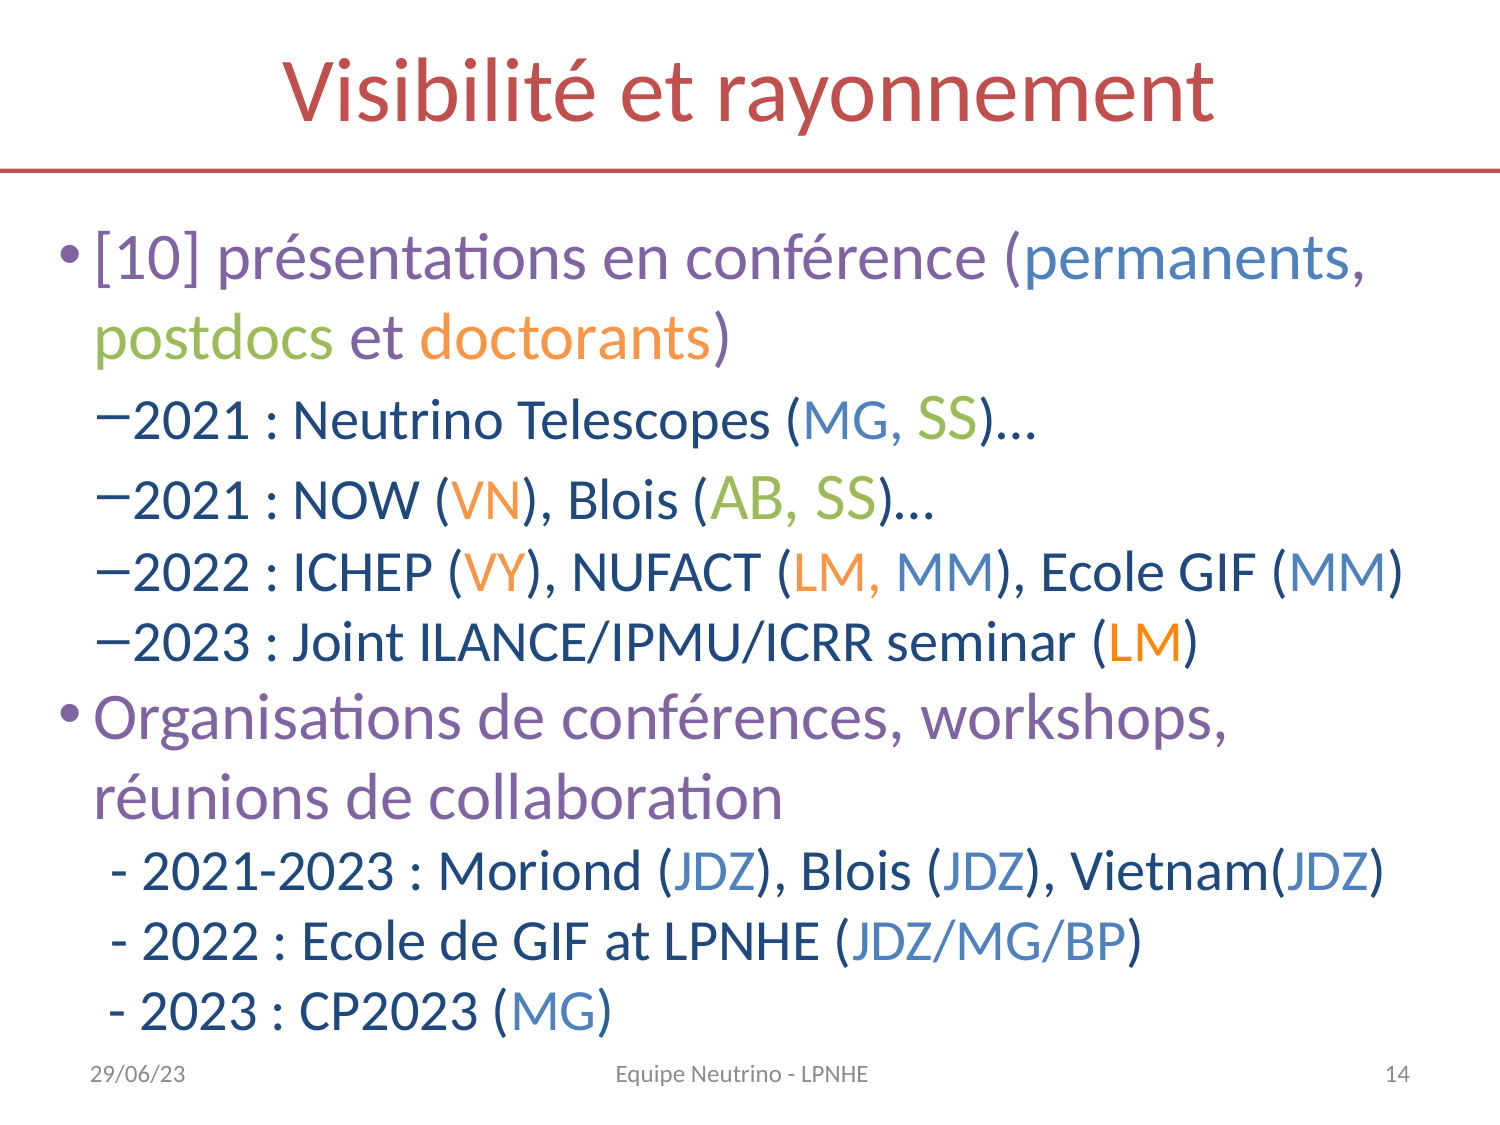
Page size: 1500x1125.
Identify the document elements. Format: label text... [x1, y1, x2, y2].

text_box 29/06/23 [74, 1042, 425, 1103]
text_box Equipe Neutrino - LPNHE [464, 1042, 1020, 1103]
text_box [10] présentations en conférence (permanents, postdocs et doctorants) 2021 : Neutrino Telescopes (MG, SS)… 2021 : NOW (VN), Blois (AB, SS)… 2022 : ICHEP (VY), NUFACT (LM, MM), Ecole GIF (MM) 2023 : Joint ILANCE/IPMU/ICRR seminar (LM) Organisations de conférences, workshops, réunions de collaboration - 2021-2023 : Moriond (JDZ), Blois (JDZ), Vietnam(JDZ) - 2022 : Ecole de GIF at LPNHE (JDZ/MG/BP) - 2023 : CP2023 (MG) [43, 205, 1460, 1061]
text_box <number> [1074, 1042, 1425, 1103]
text_box Visibilité et rayonnement [75, 29, 1425, 141]
